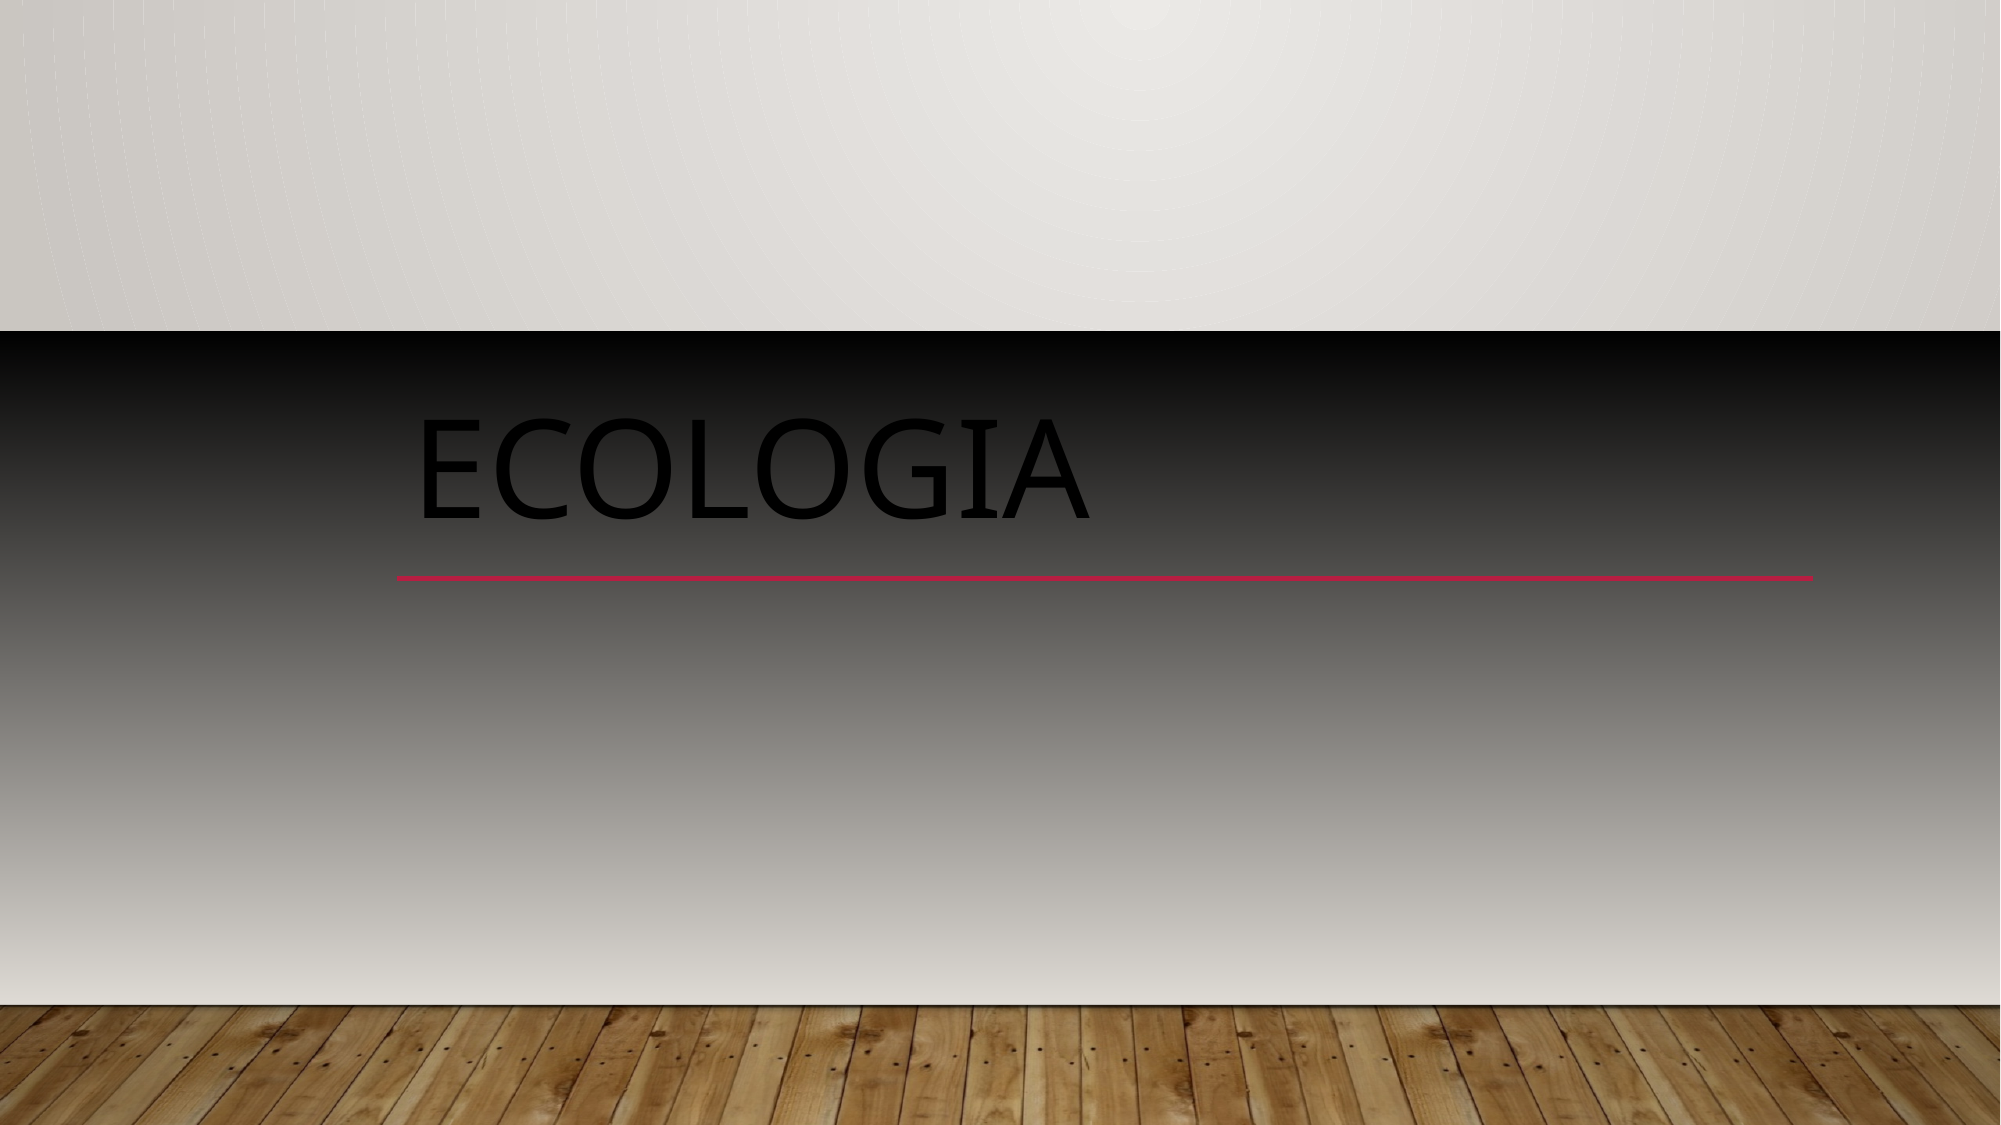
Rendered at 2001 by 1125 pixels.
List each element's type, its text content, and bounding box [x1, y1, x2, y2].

title ecologia [396, 131, 1814, 549]
